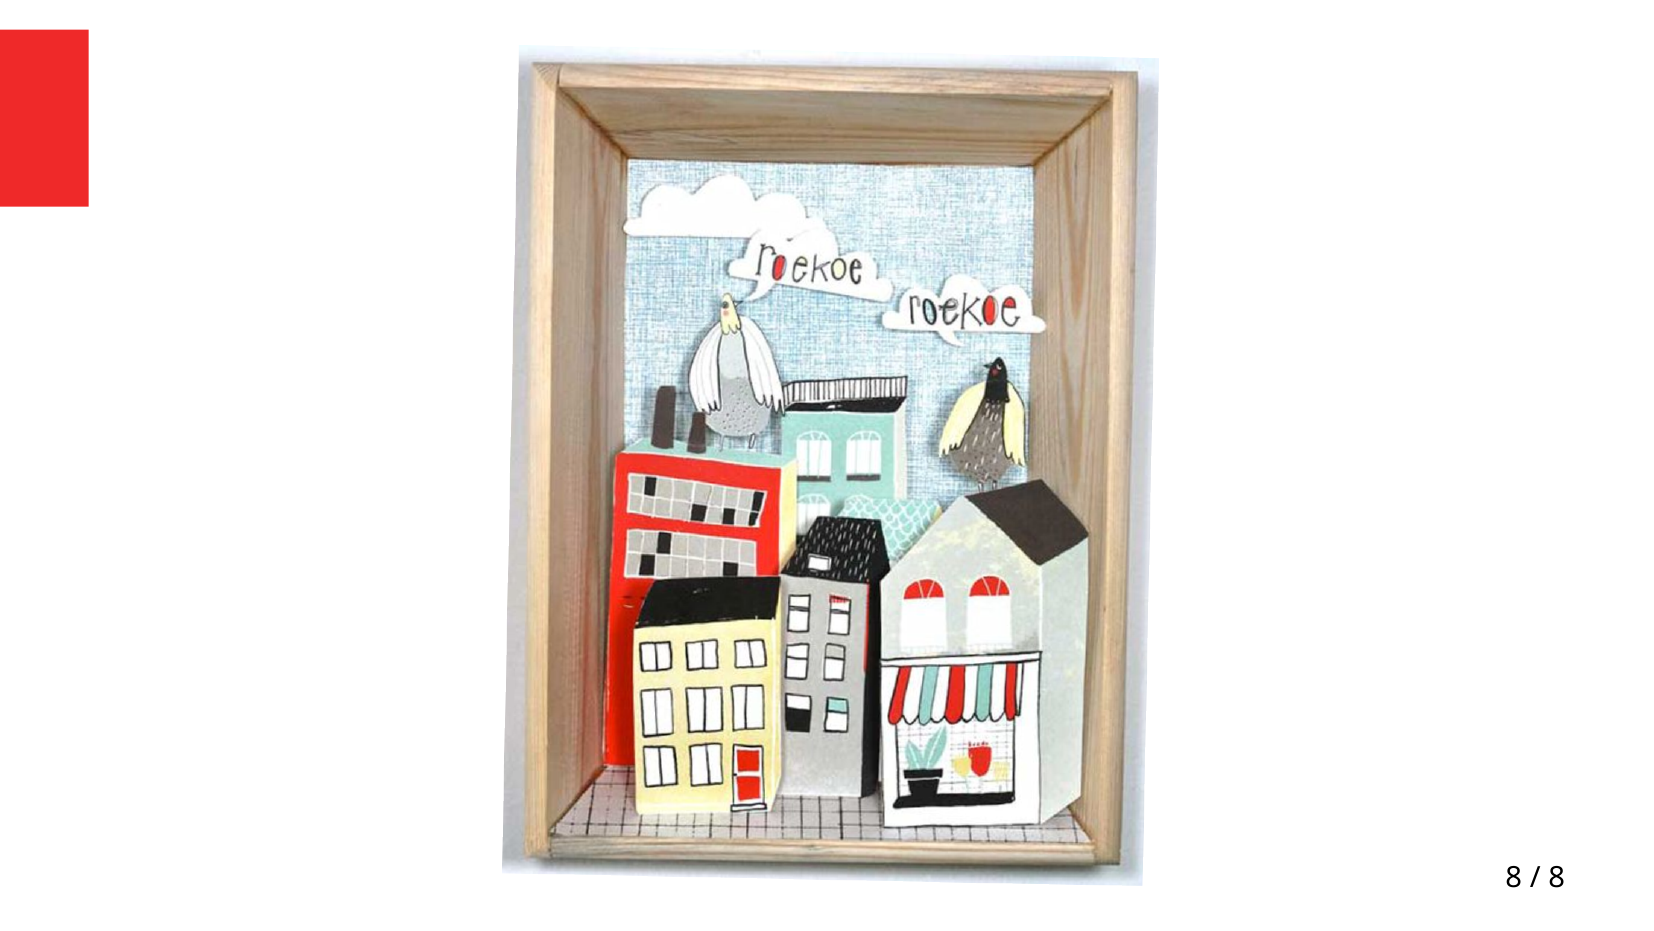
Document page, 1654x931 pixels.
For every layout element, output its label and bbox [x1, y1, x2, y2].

picture [501, 44, 1159, 886]
